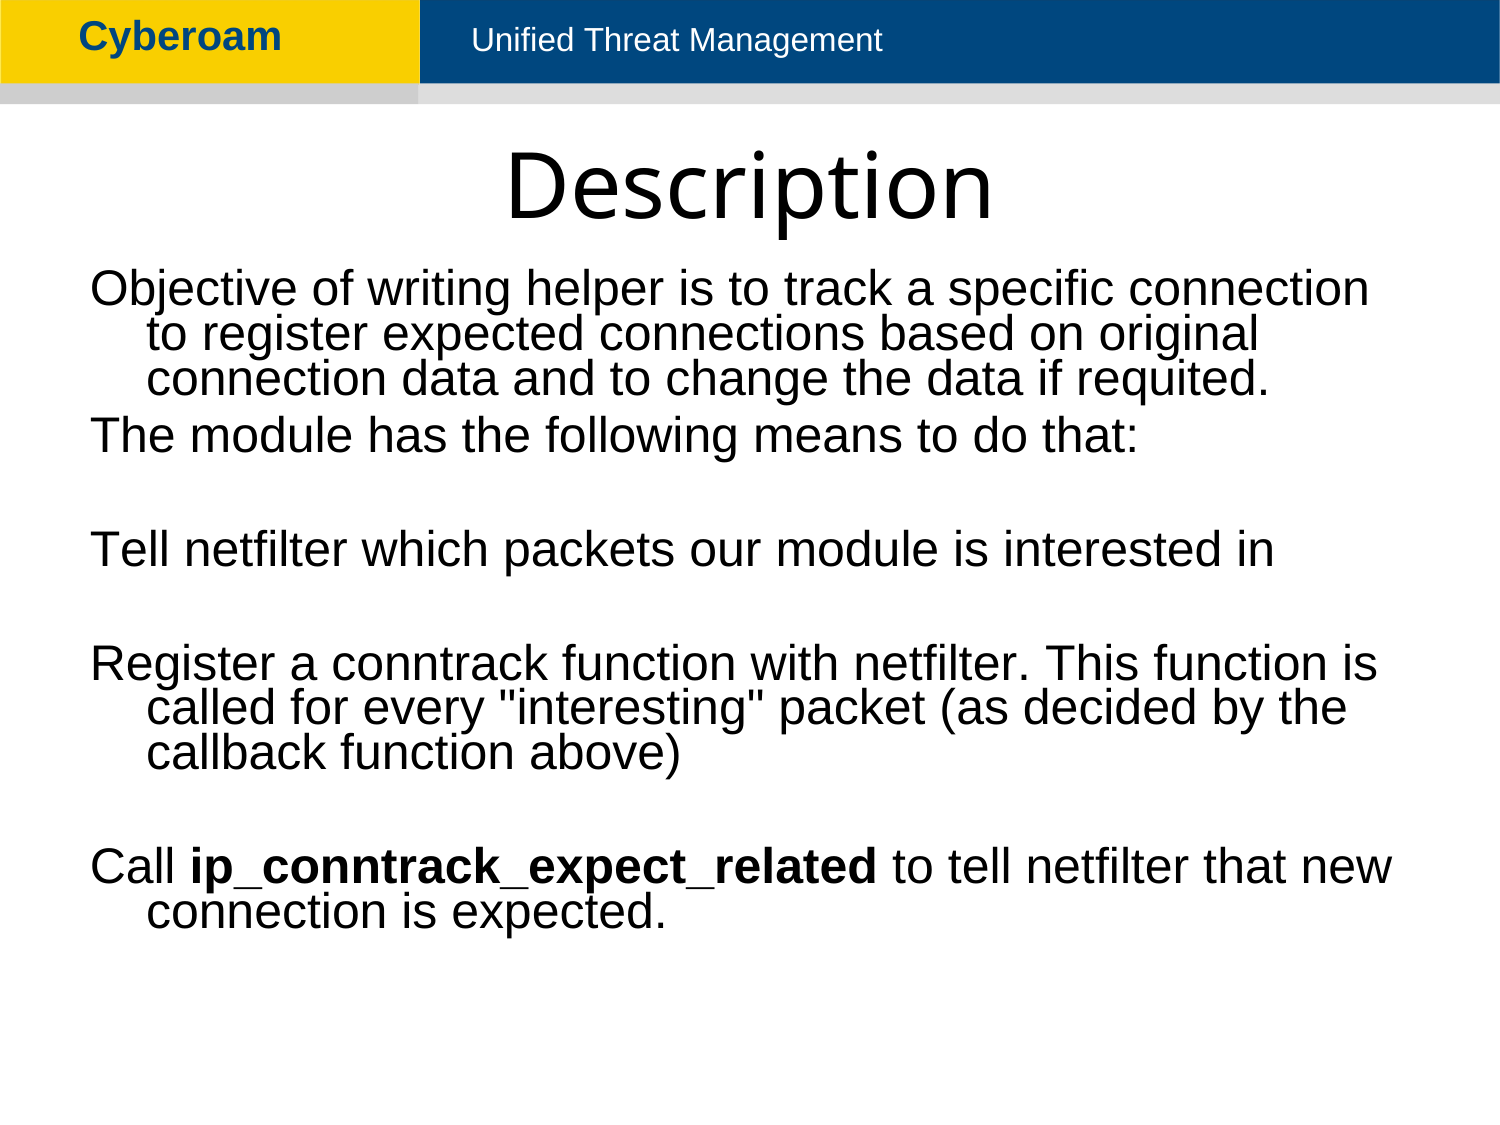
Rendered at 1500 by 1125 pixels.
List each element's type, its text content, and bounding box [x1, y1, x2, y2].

picture [0, 0, 1500, 83]
title Description [75, 112, 1426, 240]
list Objective of writing helper is to track a specific connection to register expected connections based on original connection data and to change the data if requited. The module has the following means to do that: Tell netfilter which packets our module is interested in Register a conntrack function with netfilter. This function is called for every "interesting" packet (as decided by the callback function above) Call ip_conntrack_expect_related to tell netfilter that new connection is expected. [75, 262, 1426, 1006]
